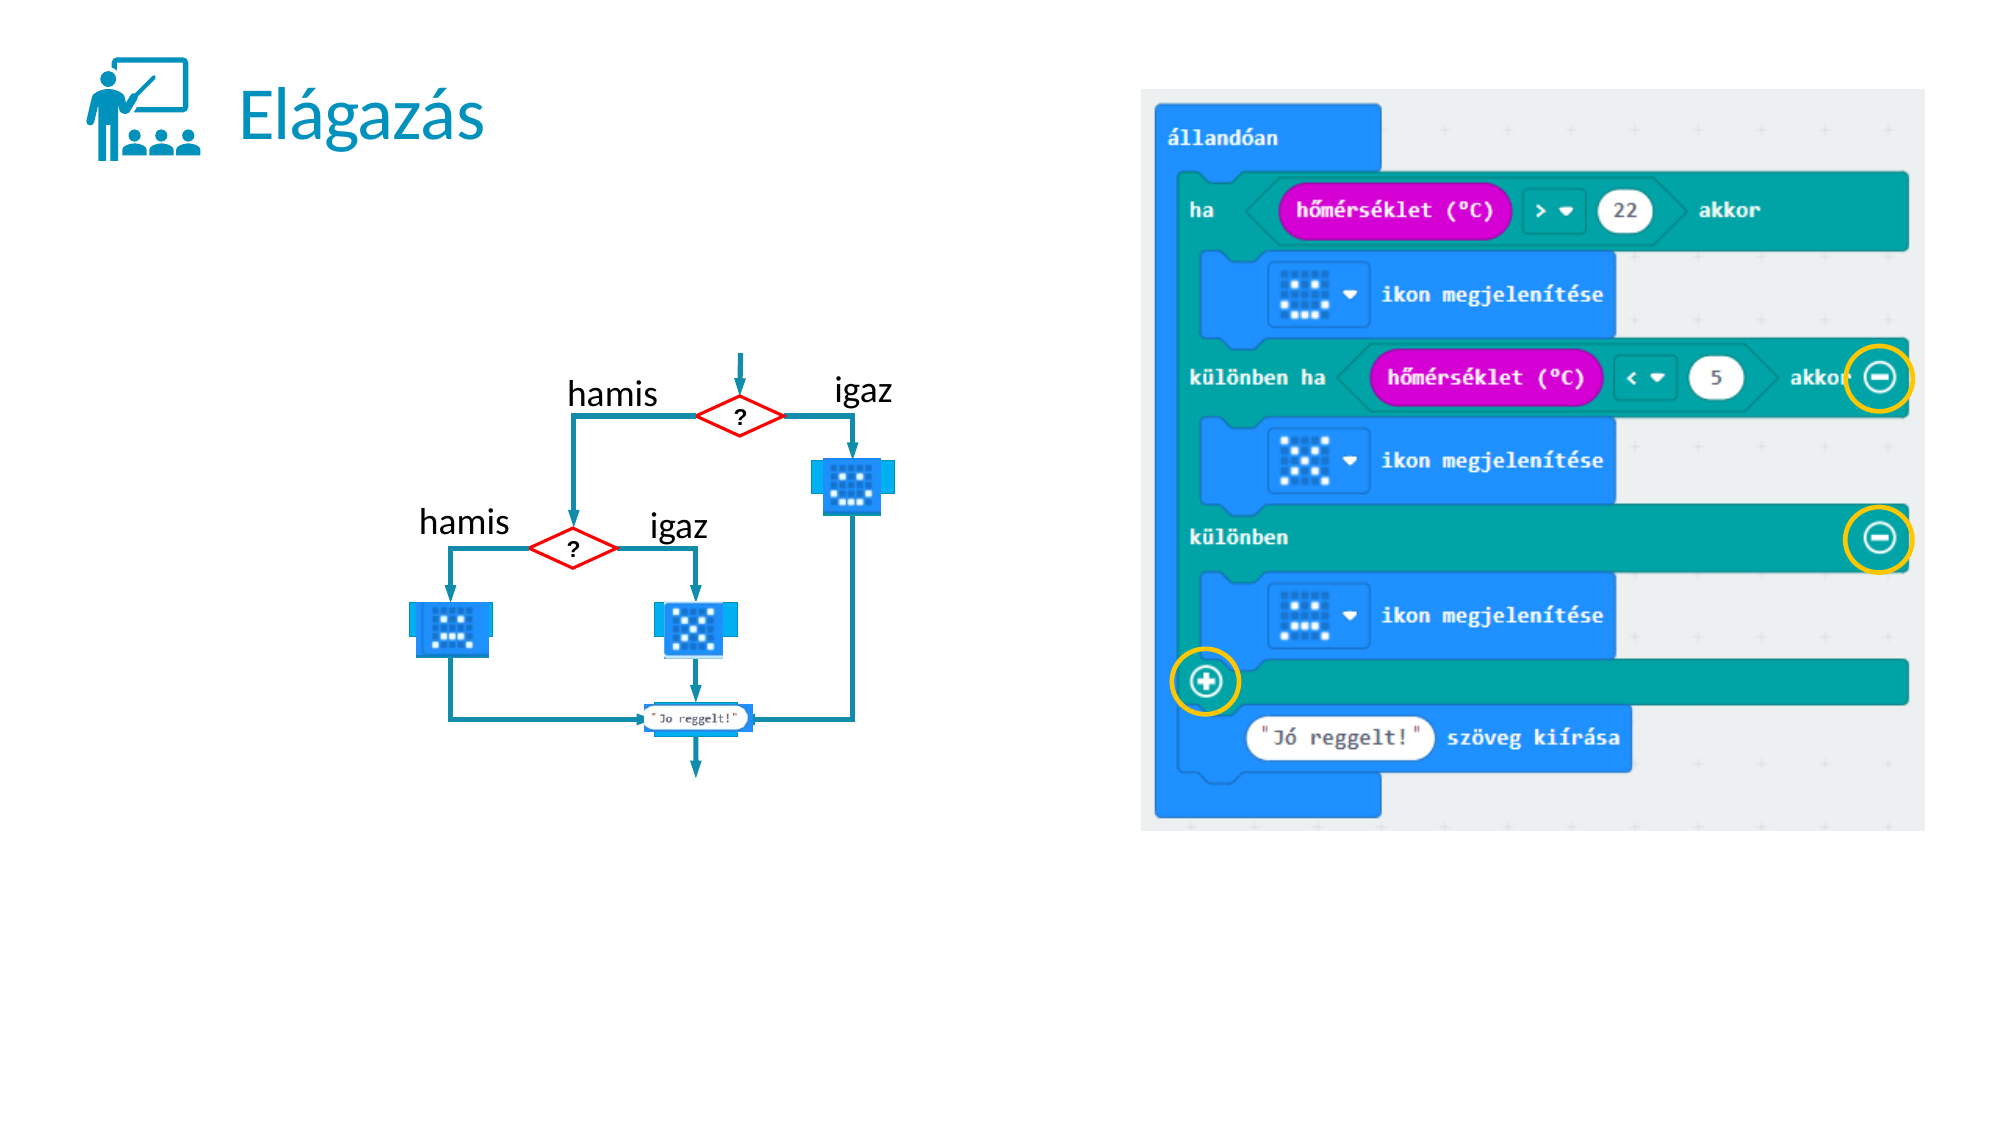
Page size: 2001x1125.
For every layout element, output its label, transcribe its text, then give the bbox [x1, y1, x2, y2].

text_box igaz [634, 493, 725, 555]
text_box ? [540, 528, 607, 574]
text_box [881, 460, 894, 494]
title Elágazás [238, 78, 1922, 174]
text_box ? [707, 395, 774, 442]
text_box [811, 460, 823, 494]
text_box [723, 603, 737, 636]
text_box [409, 603, 416, 636]
text_box hamis [403, 489, 527, 550]
picture [416, 602, 489, 658]
picture [644, 704, 753, 732]
text_box [654, 603, 664, 636]
text_box igaz [819, 356, 909, 418]
picture [664, 601, 723, 659]
picture [823, 458, 881, 512]
text_box hamis [551, 361, 675, 423]
picture [1141, 89, 1925, 831]
text_box hamis [576, 419, 675, 423]
text_box [654, 732, 737, 736]
